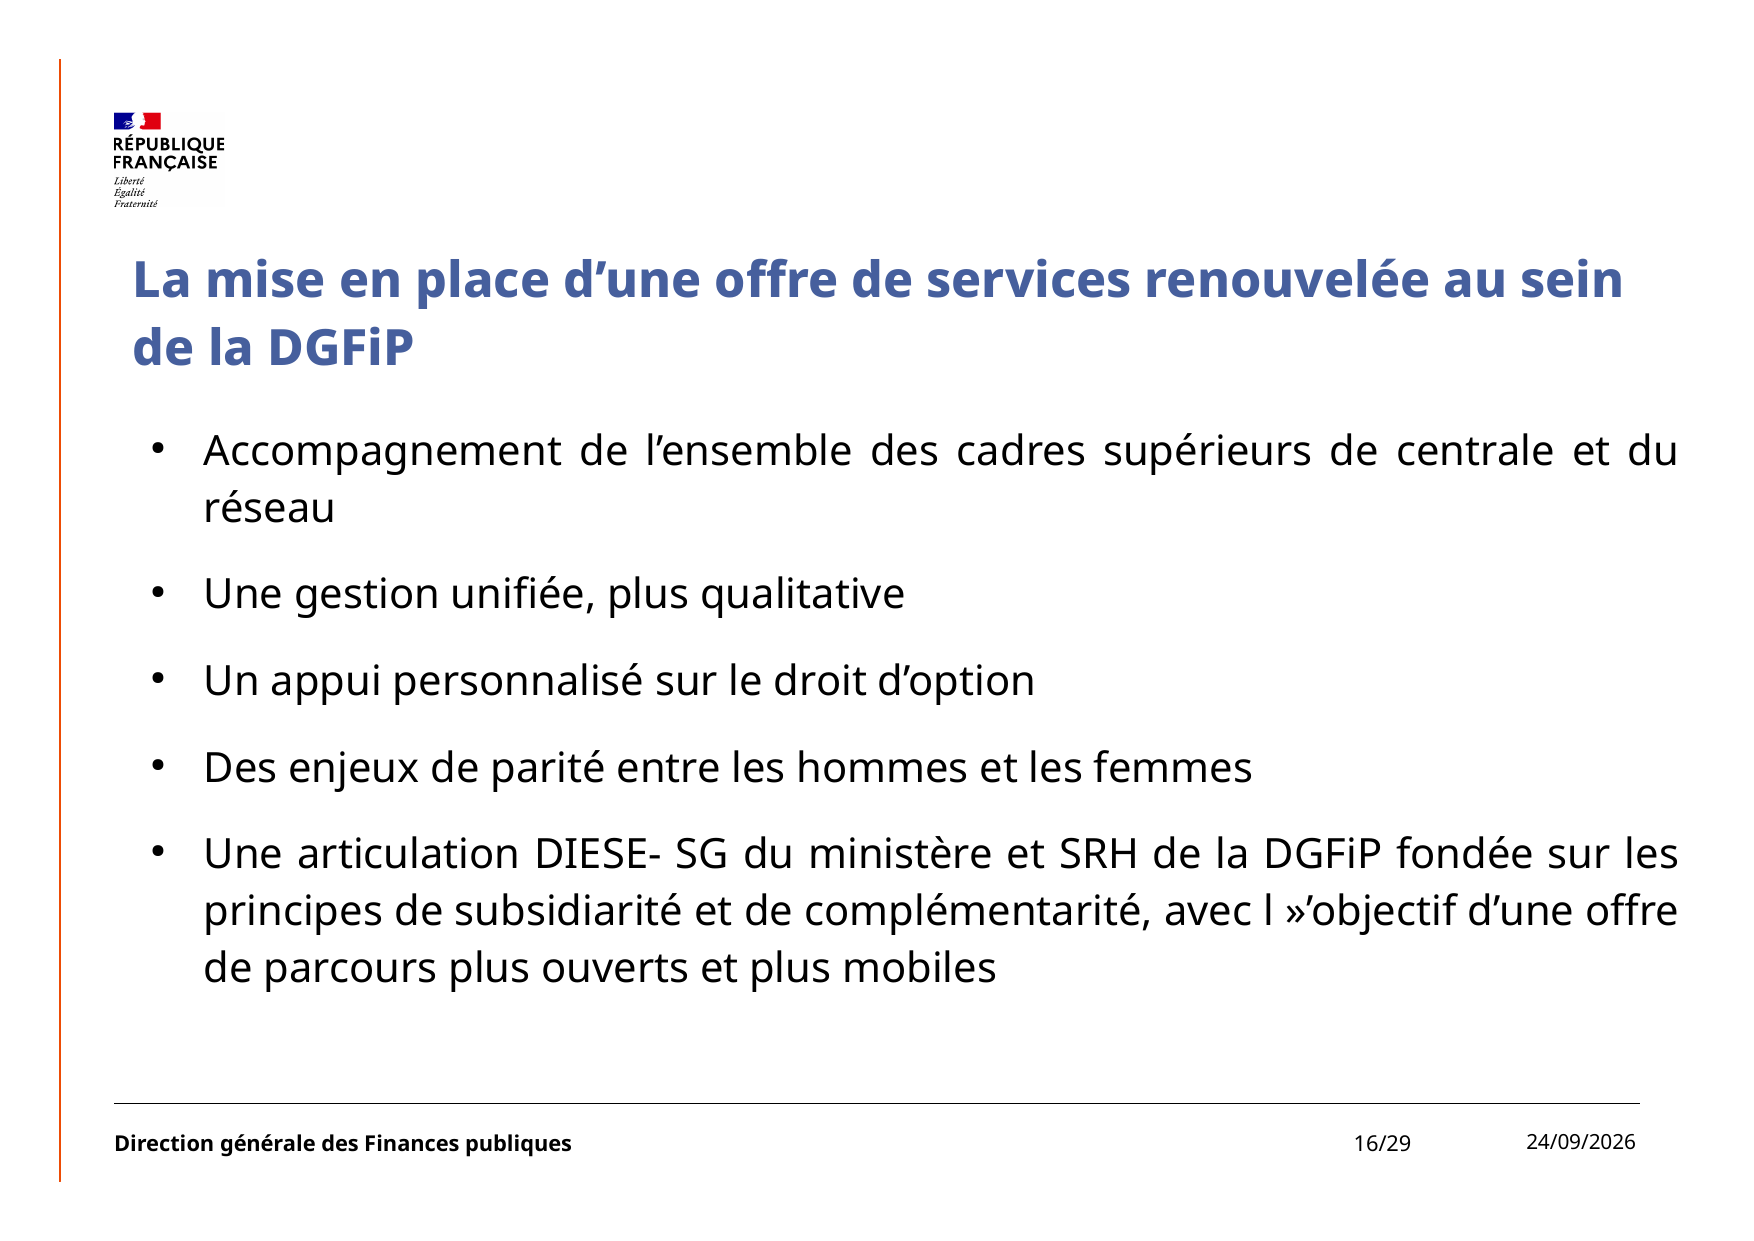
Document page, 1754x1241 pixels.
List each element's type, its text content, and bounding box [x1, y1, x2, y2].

picture [114, 112, 225, 207]
text_box La mise en place d’une offre de services renouvelée au sein de la DGFiP [82, 236, 1710, 390]
text_box Accompagnement de l’ensemble des cadres supérieurs de centrale et du réseau Une gestion unifiée, plus qualitative Un appui personnalisé sur le droit d’option Des enjeux de parité entre les hommes et les femmes Une articulation DIESE- SG du ministère et SRH de la DGFiP fondée sur les principes de subsidiarité et de complémentarité, avec l »’objectif d’une offre de parcours plus ouverts et plus mobiles [118, 413, 1695, 1019]
